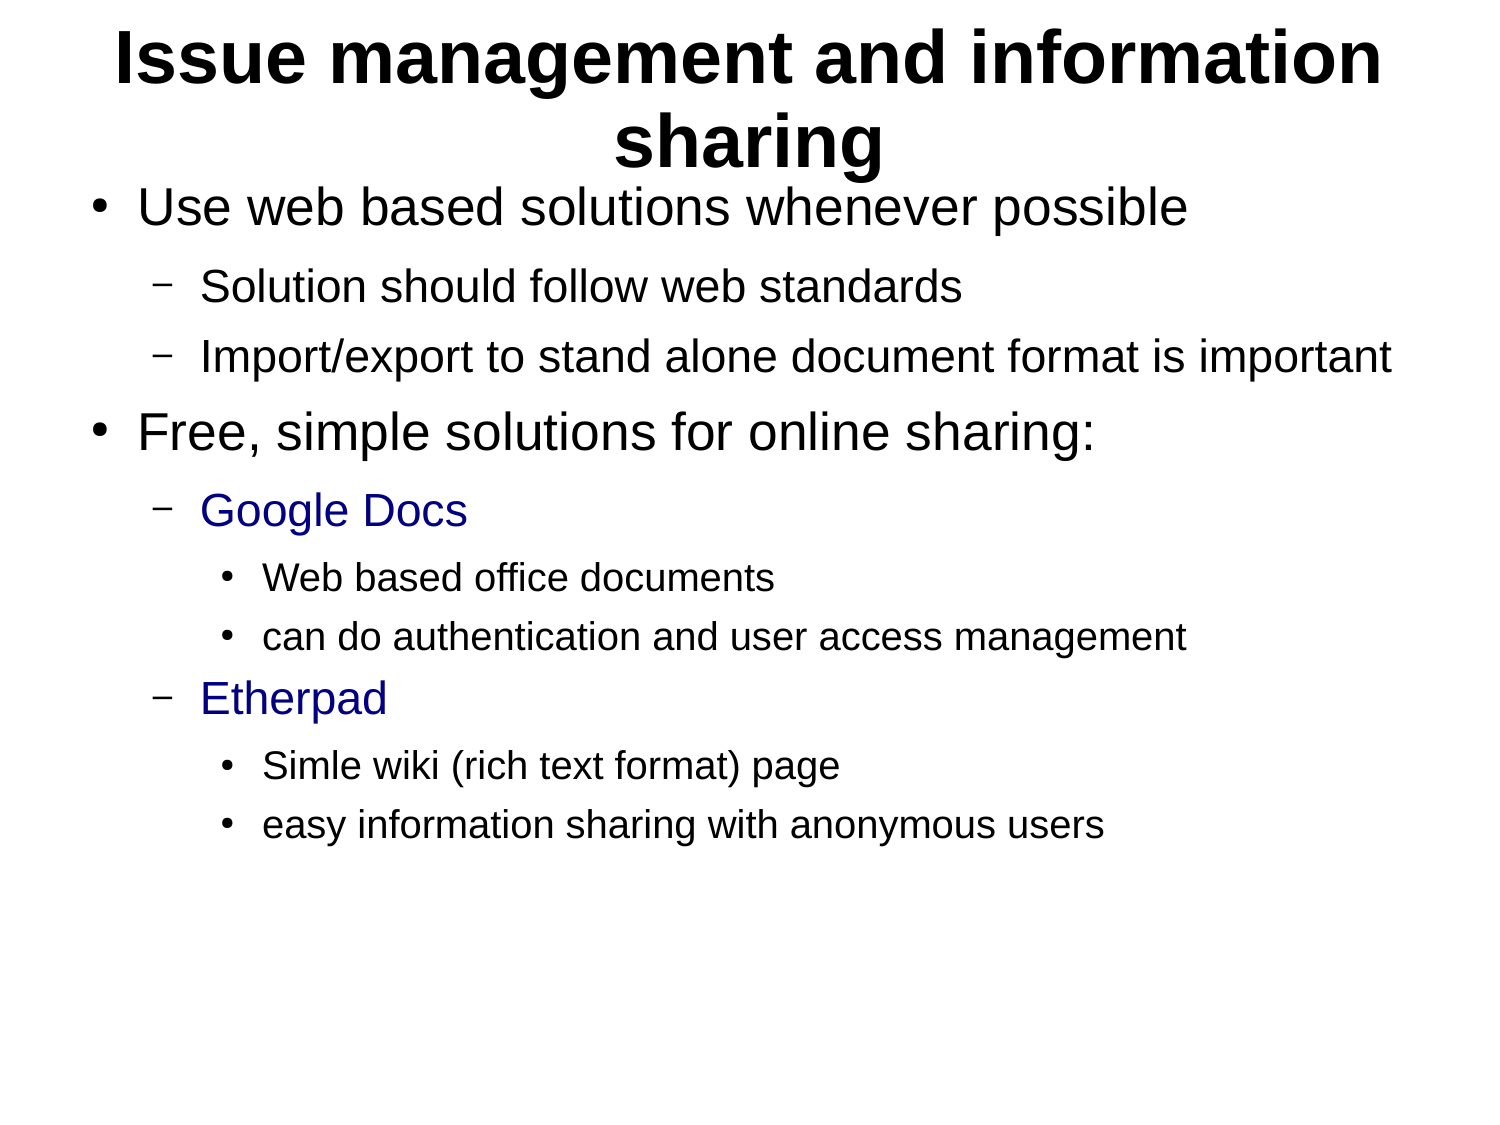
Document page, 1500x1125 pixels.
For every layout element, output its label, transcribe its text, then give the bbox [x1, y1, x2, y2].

list Use web based solutions whenever possible Solution should follow web standards Import/export to stand alone document format is important Free, simple solutions for online sharing: Google Docs Web based office documents can do authentication and user access management Etherpad Simle wiki (rich text format) page easy information sharing with anonymous users [75, 177, 1395, 898]
title Issue management and information sharing [75, 14, 1425, 184]
